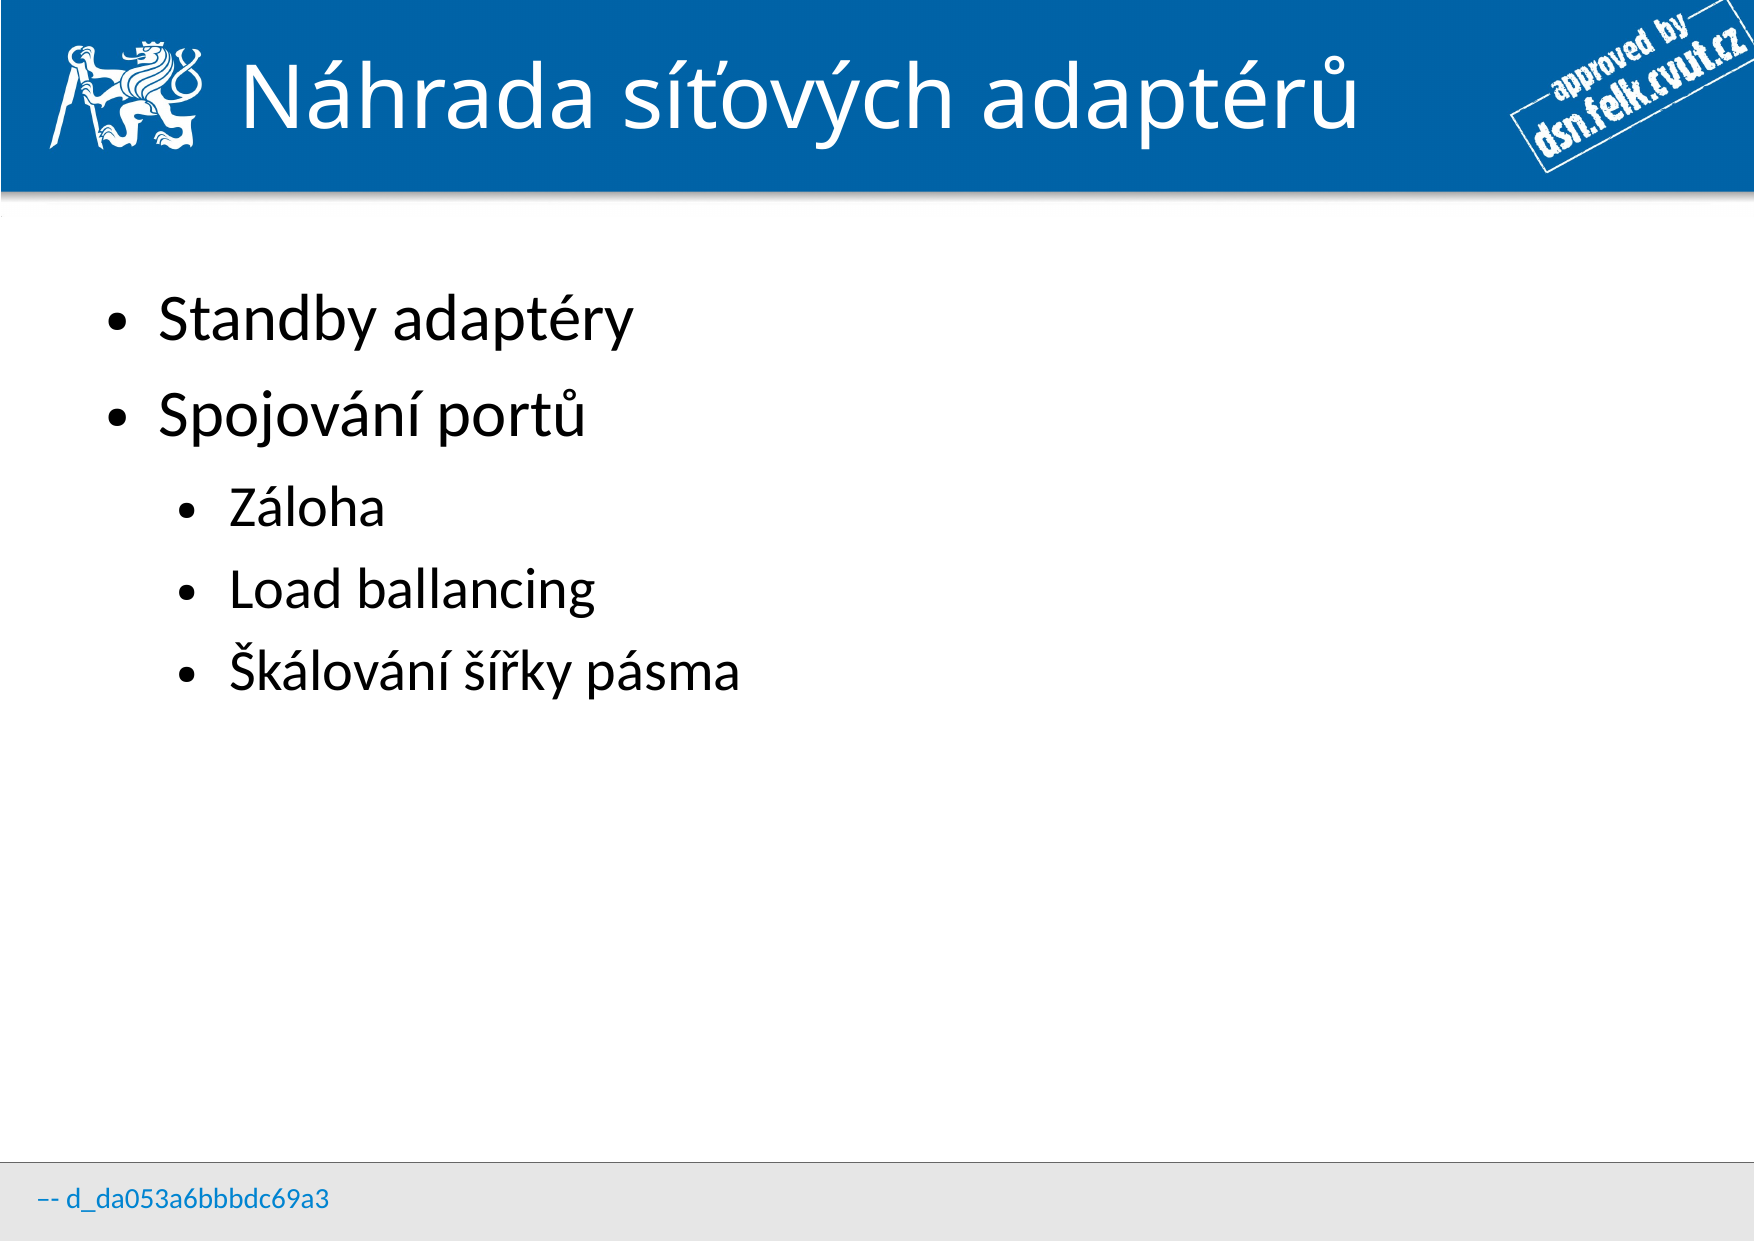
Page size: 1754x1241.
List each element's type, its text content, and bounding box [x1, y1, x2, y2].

picture [1, 0, 1754, 217]
title Náhrada síťových adaptérů [238, 0, 1512, 188]
list Standby adaptéry Spojování portů Záloha Load ballancing Škálování šířky pásma [87, 290, 1667, 1010]
